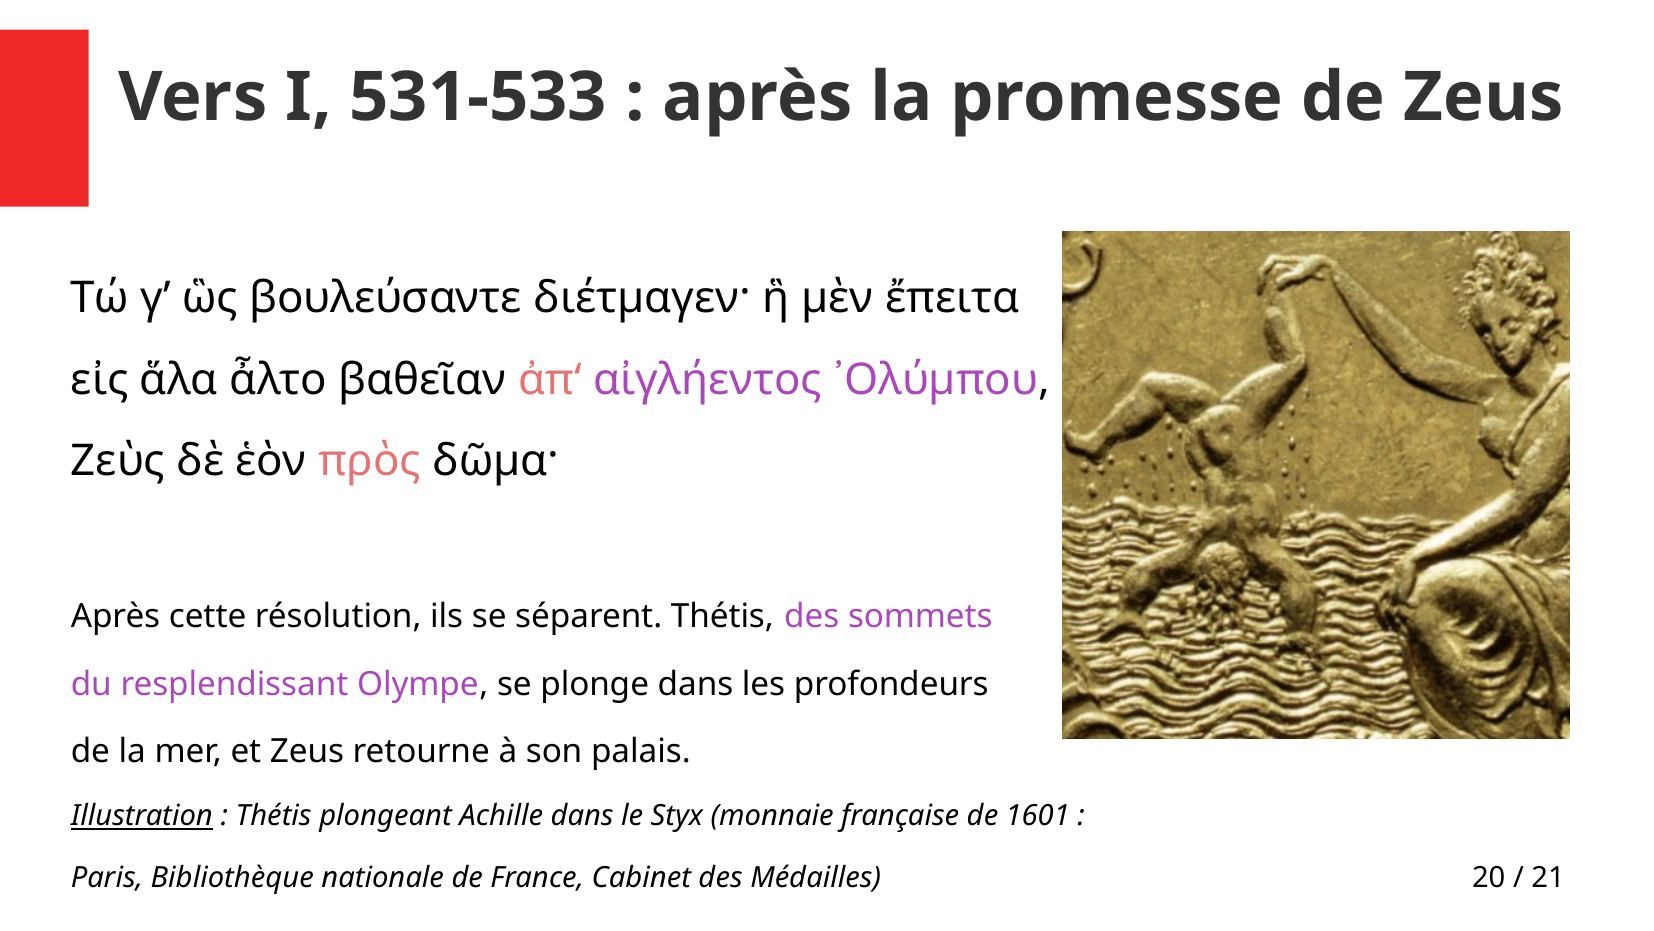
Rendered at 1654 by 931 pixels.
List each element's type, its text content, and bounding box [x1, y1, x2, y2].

list Tώ γ’ ὣς βουλεύσαντε διέτμαγεν· ἣ μὲν ἔπειτα εἰς ἅλα ἆλτο βαθεῖαν ἀπ‘ αἰγλήεντος ᾿Ολύμπου, Ζεὺς δὲ ἑὸν πρὸς δῶμα· Après cette résolution, ils se séparent. Thétis, des sommets du resplendissant Olympe, se plonge dans les profondeurs de la mer, et Zeus retourne à son palais. Illustration : Thétis plongeant Achille dans le Styx (monnaie française de 1601 : Paris, Bibliothèque nationale de France, Cabinet des Médailles) [0, 265, 1477, 827]
picture [1062, 231, 1570, 739]
title Vers I, 531-533 : après la promesse de Zeus [118, 0, 1595, 188]
